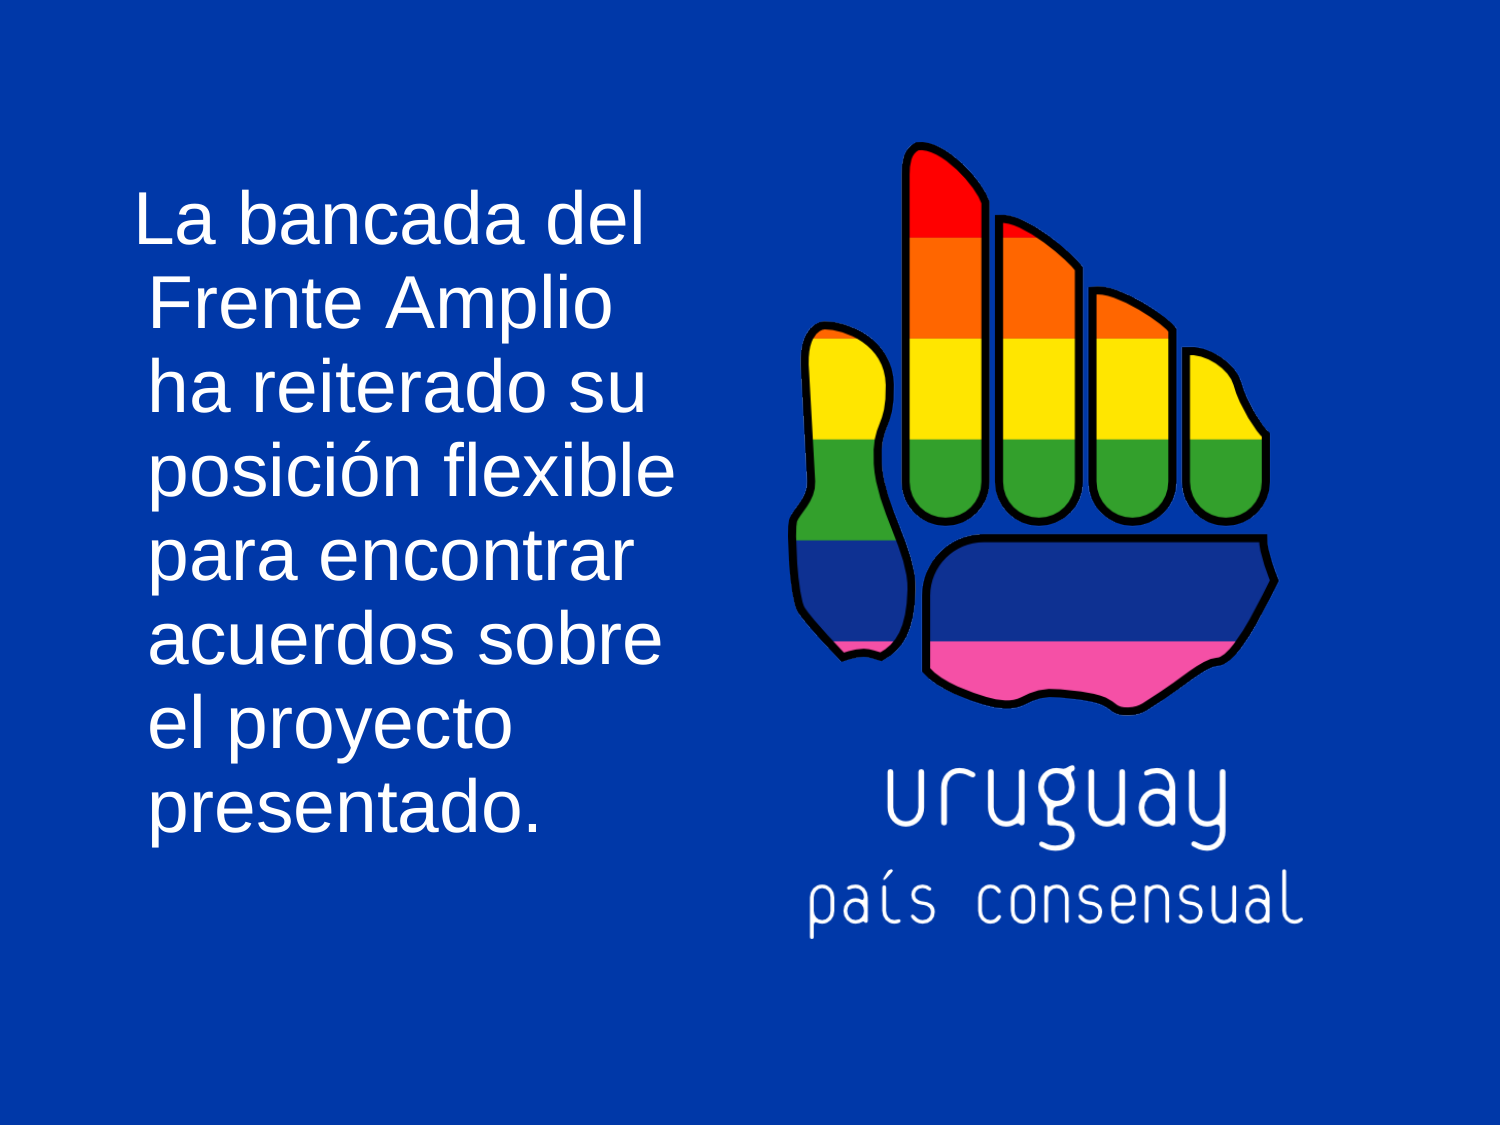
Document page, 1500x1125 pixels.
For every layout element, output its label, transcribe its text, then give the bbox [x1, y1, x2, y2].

list La bancada del Frente Amplio ha reiterado su posición flexible para encontrar acuerdos sobre el proyecto presentado. [76, 66, 715, 1094]
picture [788, 142, 1303, 939]
